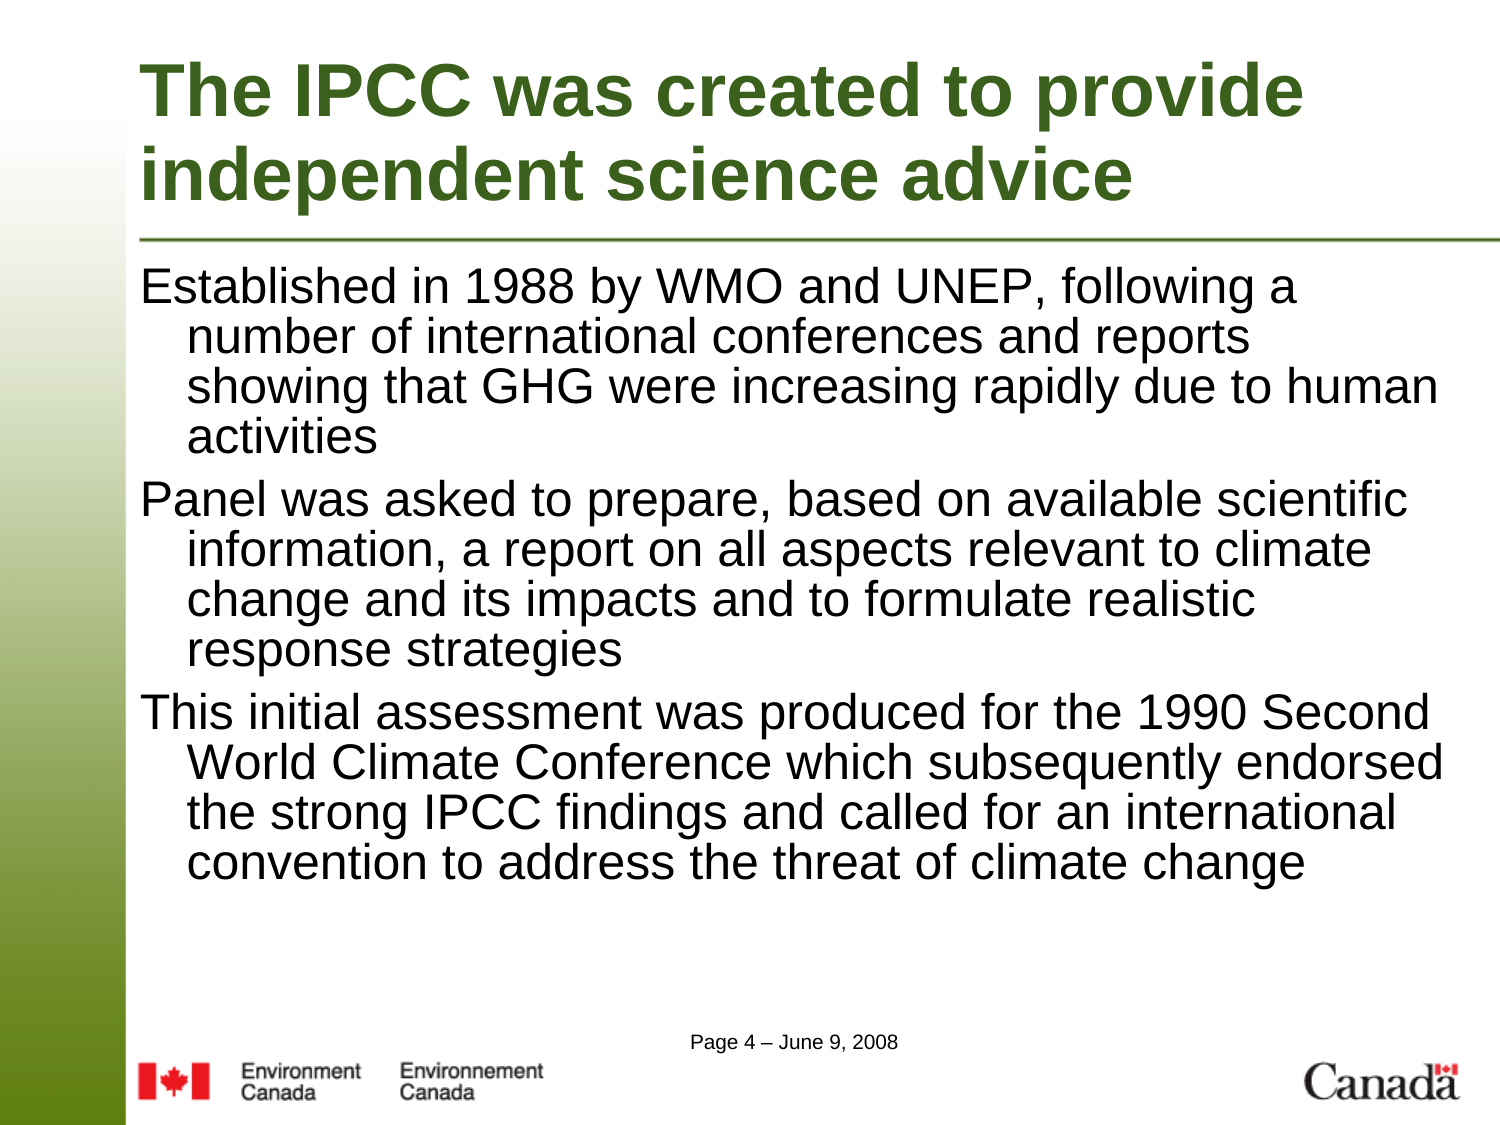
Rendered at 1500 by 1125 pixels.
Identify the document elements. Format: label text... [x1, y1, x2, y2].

picture [0, 0, 1500, 1125]
list Established in 1988 by WMO and UNEP, following a number of international conferences and reports showing that GHG were increasing rapidly due to human activities Panel was asked to prepare, based on available scientific information, a report on all aspects relevant to climate change and its impacts and to formulate realistic response strategies This initial assessment was produced for the 1990 Second World Climate Conference which subsequently endorsed the strong IPCC findings and called for an international convention to address the threat of climate change [125, 255, 1463, 1024]
title The IPCC was created to provide independent science advice [125, 34, 1463, 231]
